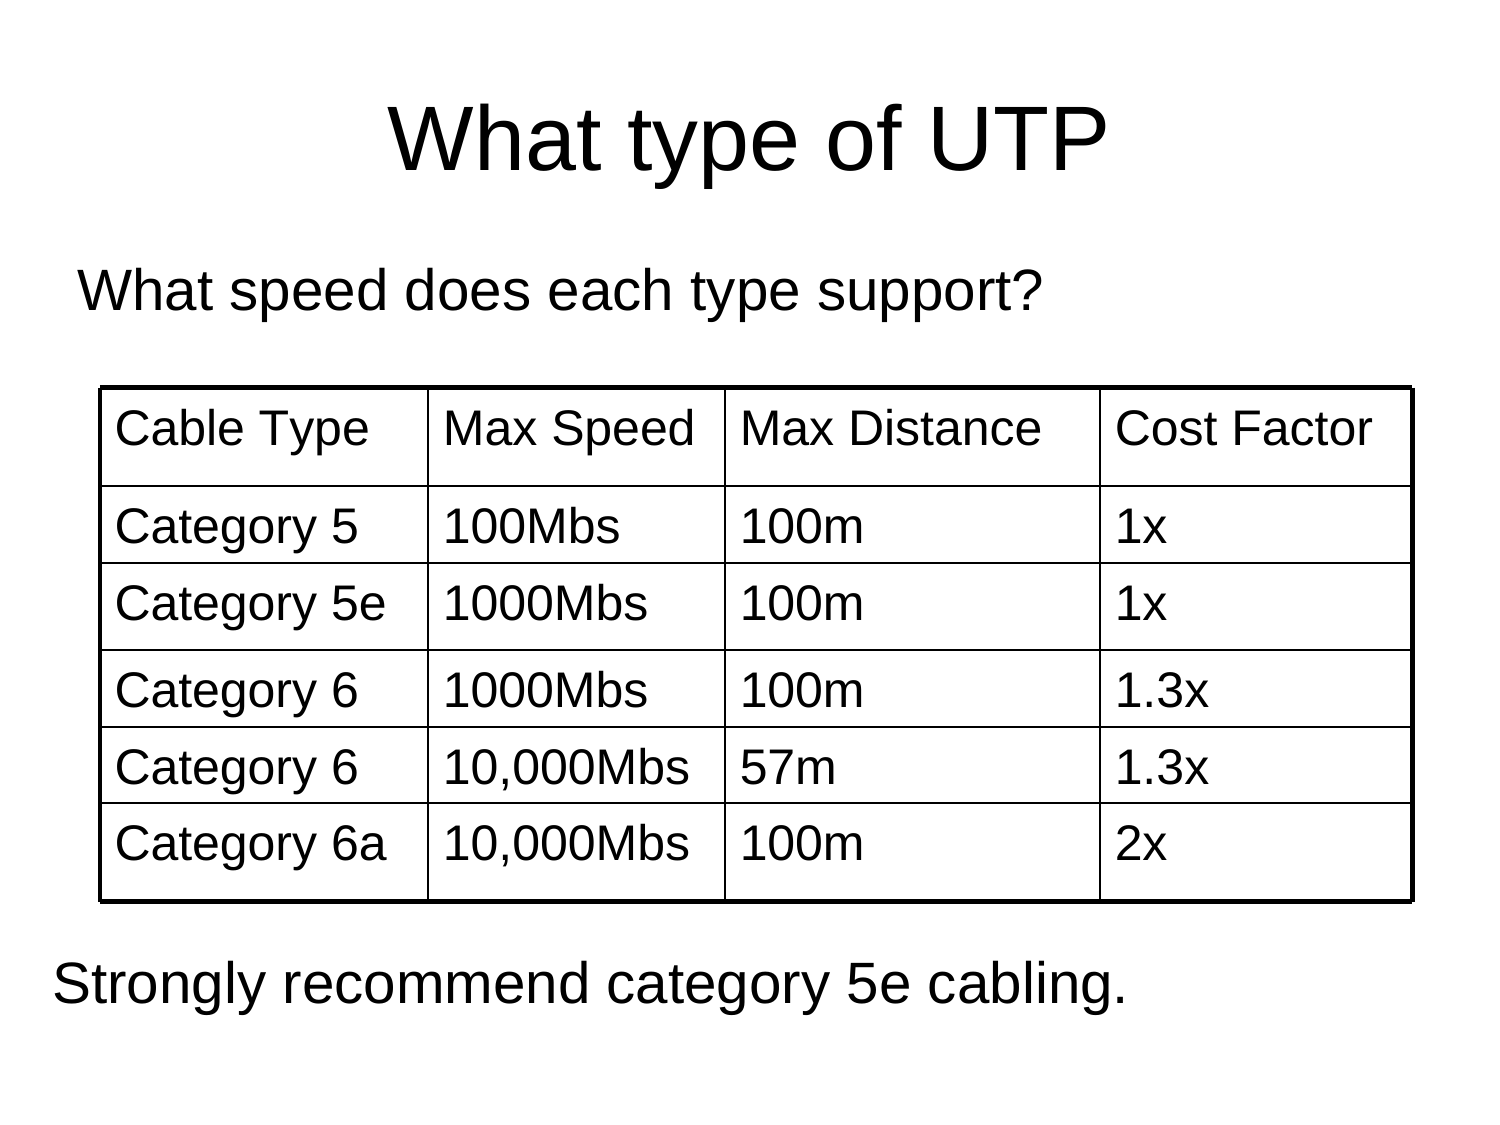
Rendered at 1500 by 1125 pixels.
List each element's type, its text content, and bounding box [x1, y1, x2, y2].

text_box 1.3x [1101, 651, 1410, 726]
text_box Category 6 [102, 728, 427, 802]
text_box 10,000Mbs [429, 804, 724, 899]
text_box Category 6a [102, 804, 427, 899]
text_box Category 5 [102, 487, 427, 562]
text_box 1000Mbs [429, 651, 724, 726]
text_box 100m [726, 651, 1099, 726]
text_box Strongly recommend category 5e cabling. [37, 937, 1413, 1050]
text_box Category 6 [102, 651, 427, 726]
text_box 1000Mbs [429, 564, 724, 649]
text_box Max Distance [726, 390, 1099, 485]
text_box 2x [1101, 804, 1410, 899]
text_box Cable Type [102, 390, 427, 485]
text_box 1x [1101, 487, 1410, 562]
text_box 1x [1101, 564, 1410, 649]
text_box Max Speed [429, 390, 724, 485]
text_box 100Mbs [429, 487, 724, 562]
title What type of UTP [75, 45, 1426, 233]
text_box 100m [726, 564, 1099, 649]
text_box 100m [726, 804, 1099, 899]
text_box 10,000Mbs [429, 728, 724, 802]
text_box Category 5e [102, 564, 427, 649]
text_box Cost Factor [1101, 390, 1410, 485]
text_box 100m [726, 487, 1099, 562]
text_box 1.3x [1101, 728, 1410, 802]
text_box 57m [726, 728, 1099, 802]
list What speed does each type support? [62, 249, 1438, 363]
